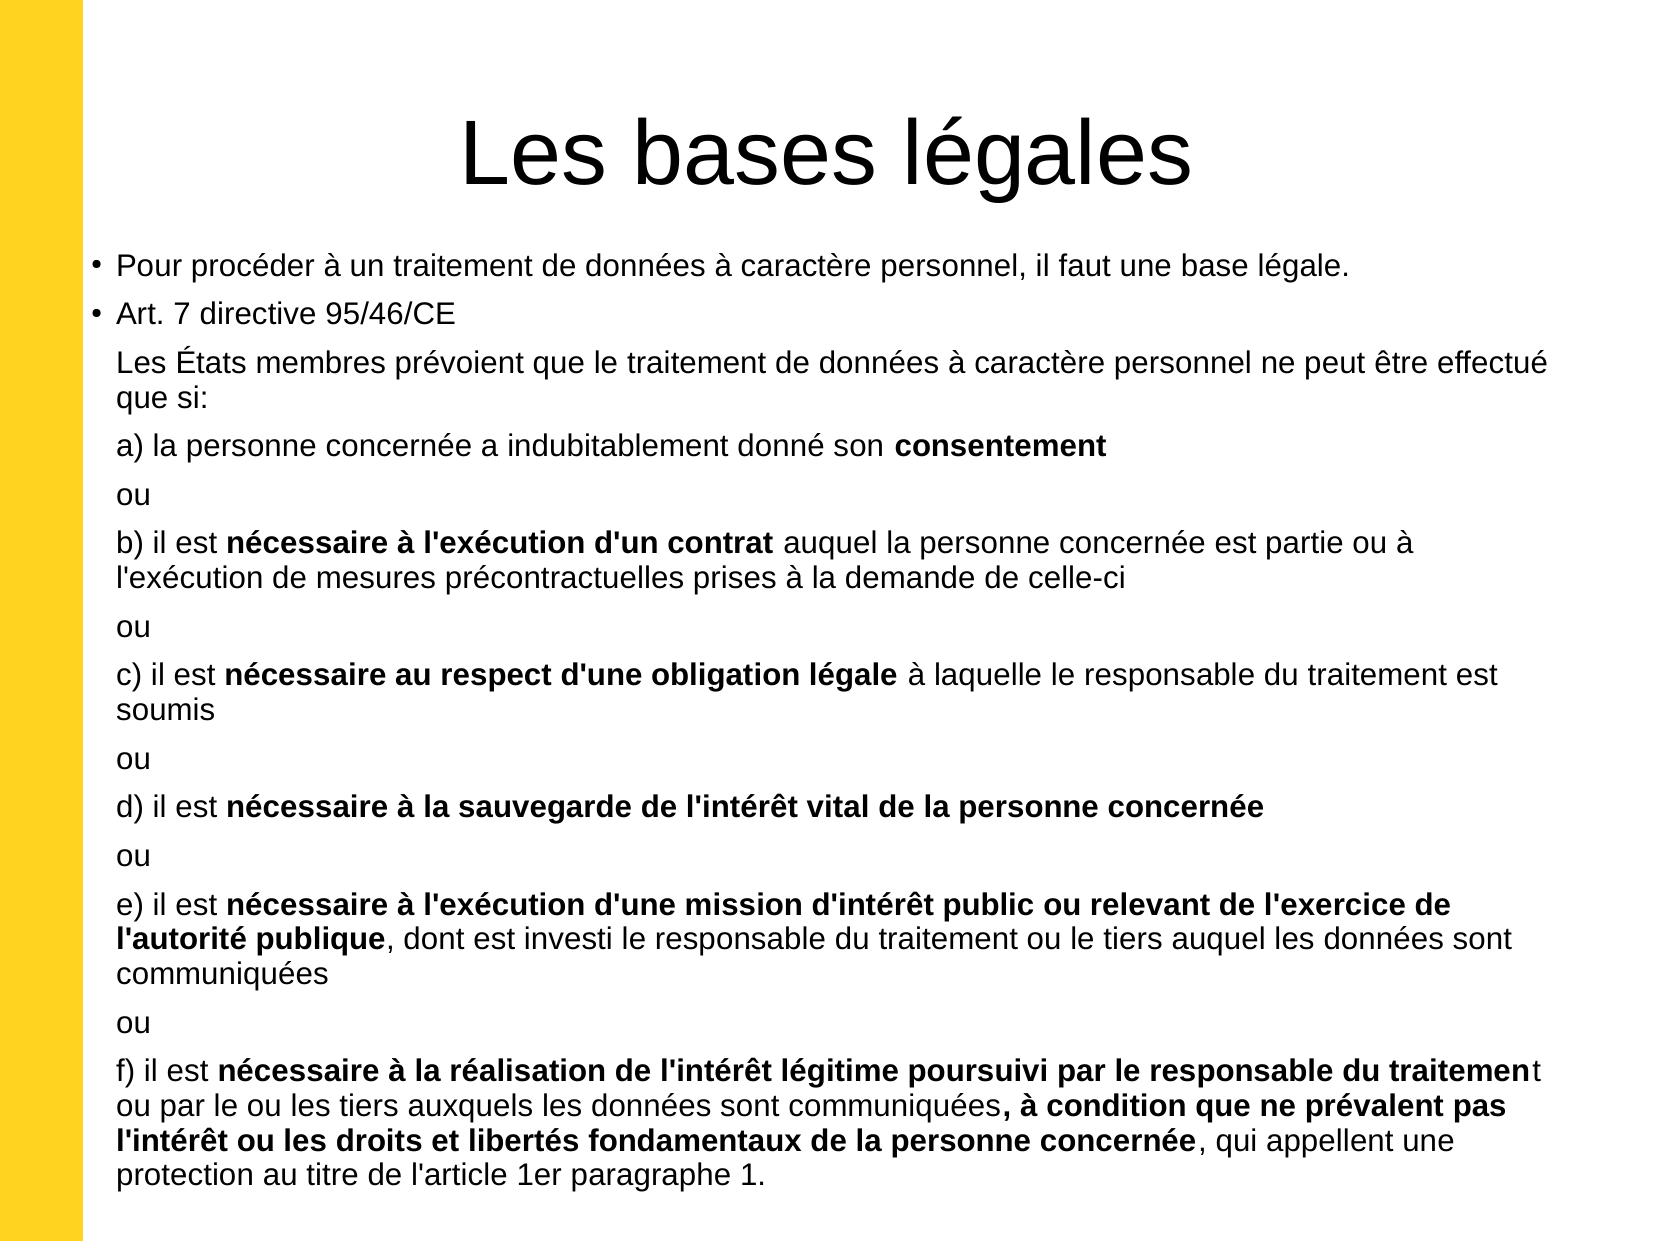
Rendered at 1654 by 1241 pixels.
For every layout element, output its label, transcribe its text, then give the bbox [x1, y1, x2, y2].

text_box [0, 0, 83, 1241]
list Pour procéder à un traitement de données à caractère personnel, il faut une base légale. Art. 7 directive 95/46/CE Les États membres prévoient que le traitement de données à caractère personnel ne peut être effectué que si: a) la personne concernée a indubitablement donné son consentement ou b) il est nécessaire à l'exécution d'un contrat auquel la personne concernée est partie ou à l'exécution de mesures précontractuelles prises à la demande de celle-ci ou c) il est nécessaire au respect d'une obligation légale à laquelle le responsable du traitement est soumis ou d) il est nécessaire à la sauvegarde de l'intérêt vital de la personne concernée ou e) il est nécessaire à l'exécution d'une mission d'intérêt public ou relevant de l'exercice de l'autorité publique, dont est investi le responsable du traitement ou le tiers auquel les données sont communiquées ou f) il est nécessaire à la réalisation de l'intérêt légitime poursuivi par le responsable du traitement ou par le ou les tiers auxquels les données sont communiquées, à condition que ne prévalent pas l'intérêt ou les droits et libertés fondamentaux de la personne concernée, qui appellent une protection au titre de l'article 1er paragraphe 1. [83, 248, 1571, 1193]
title Les bases légales [83, 49, 1571, 248]
